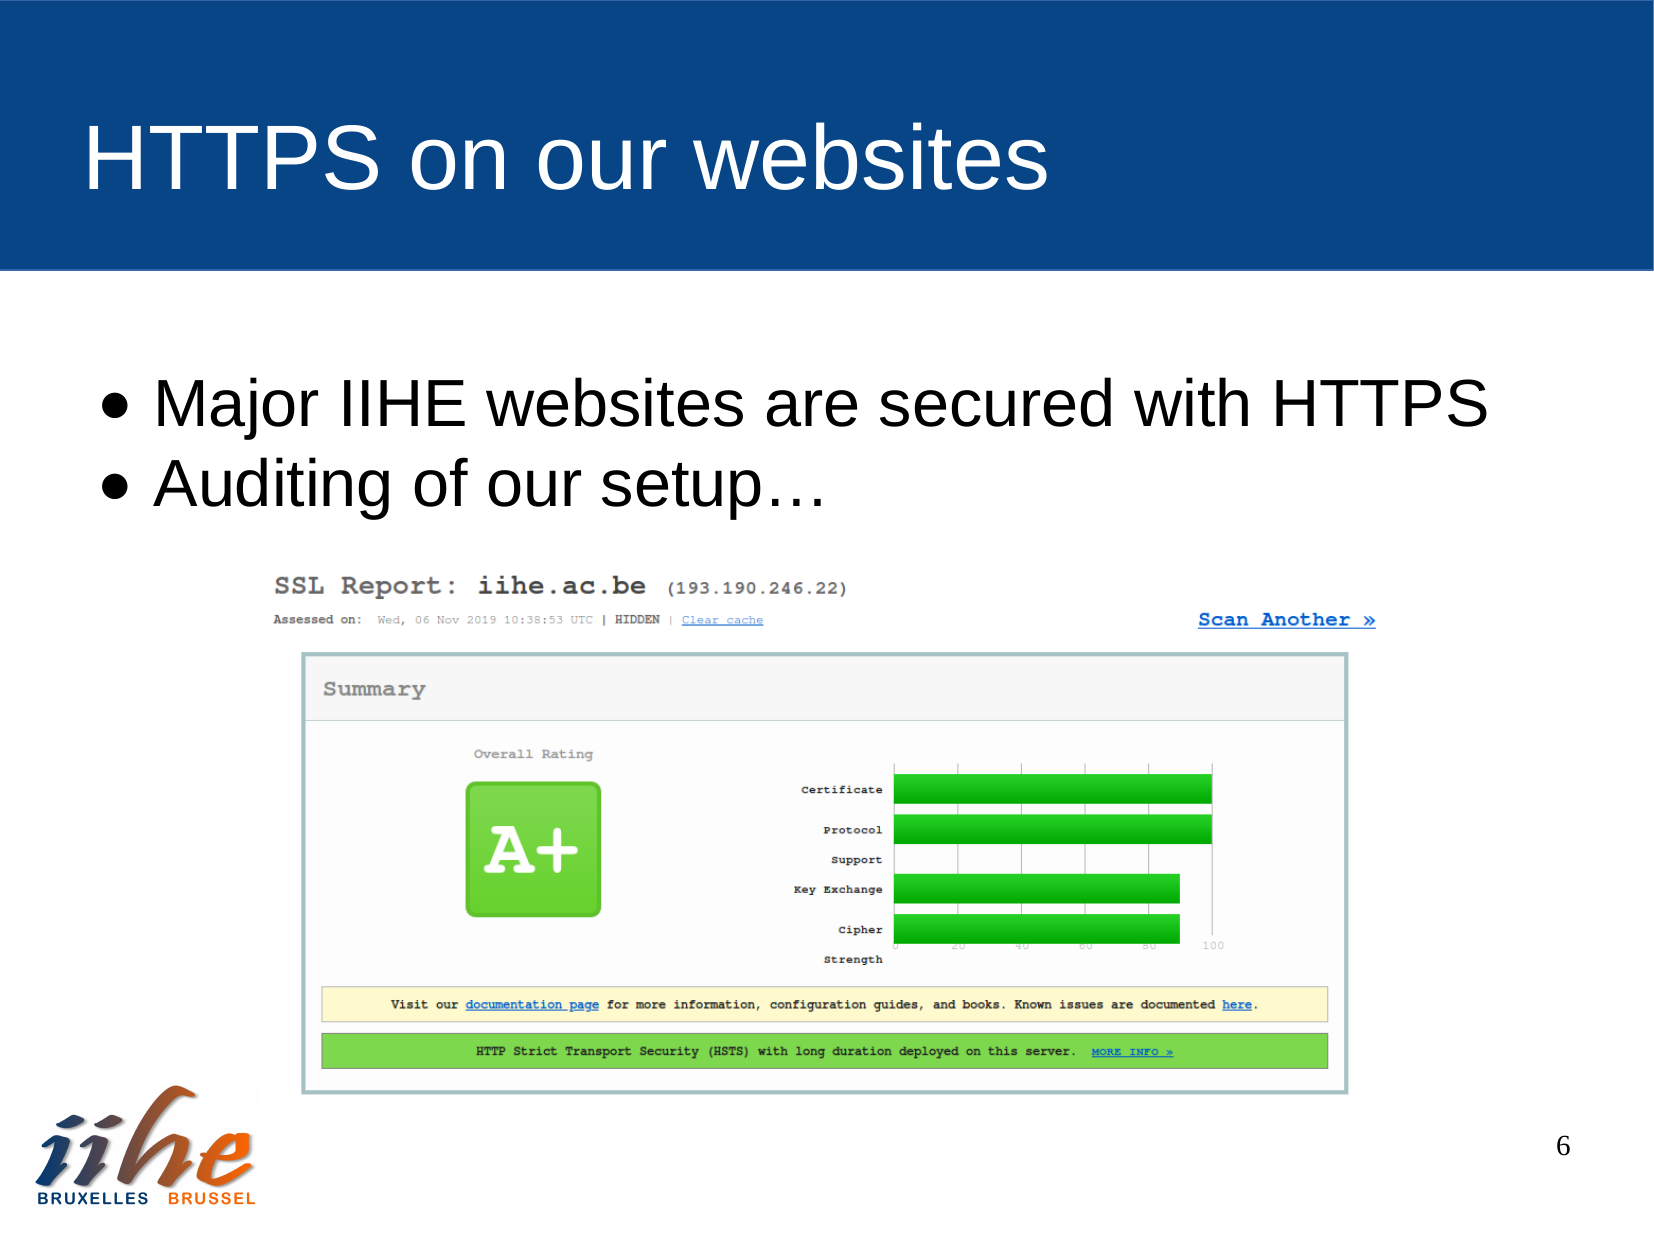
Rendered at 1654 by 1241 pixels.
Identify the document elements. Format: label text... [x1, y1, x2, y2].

picture [27, 563, 1394, 1236]
text_box HTTPS on our websites [82, 49, 1571, 257]
text_box Major IIHE websites are secured with HTTPS Auditing of our setup… [82, 359, 1571, 1010]
